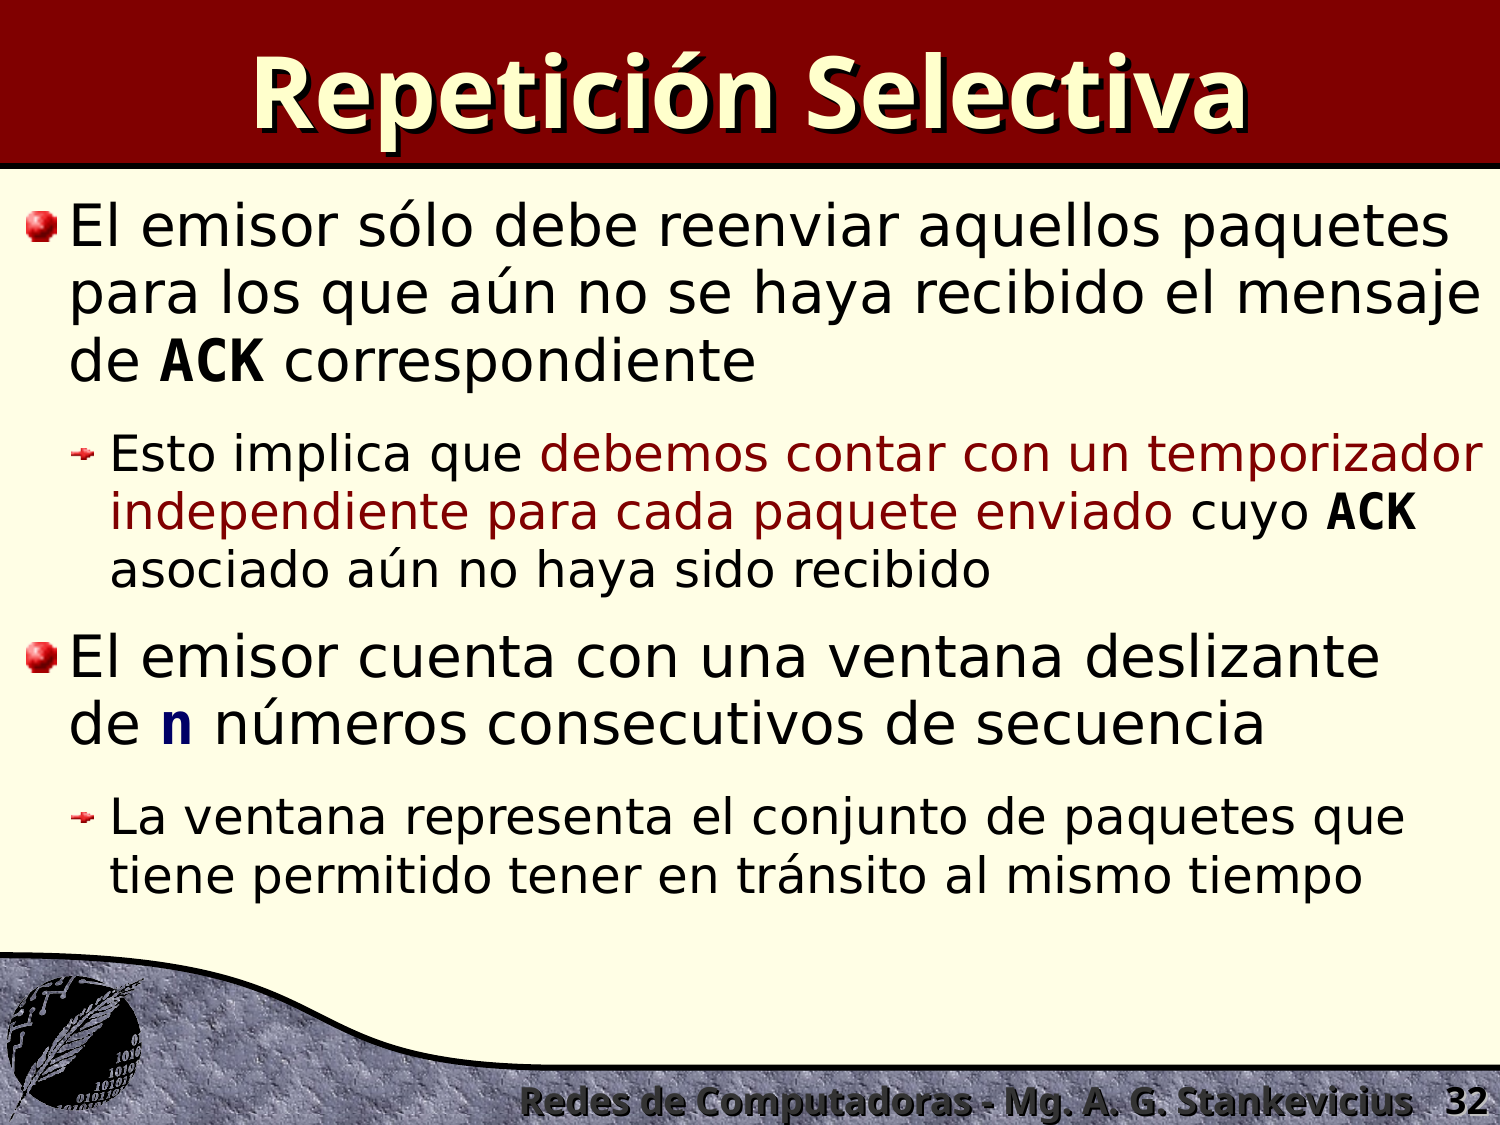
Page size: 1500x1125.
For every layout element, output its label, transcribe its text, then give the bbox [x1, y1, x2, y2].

picture [0, 959, 1500, 1125]
picture [790, 1100, 795, 1110]
picture [1047, 1100, 1054, 1110]
list El emisor sólo debe reenviar aquellos paquetes para los que aún no se haya recibido el mensaje de ACK correspondiente Esto implica que debemos contar con un temporizador independiente para cada paquete enviado cuyo ACK asociado aún no haya sido recibido El emisor cuenta con una ventana deslizante de n números consecutivos de secuencia La ventana representa el conjunto de paquetes que tiene permitido tener en tránsito al mismo tiempo [11, 192, 1486, 921]
title Repetición Selectiva [15, 5, 1485, 160]
